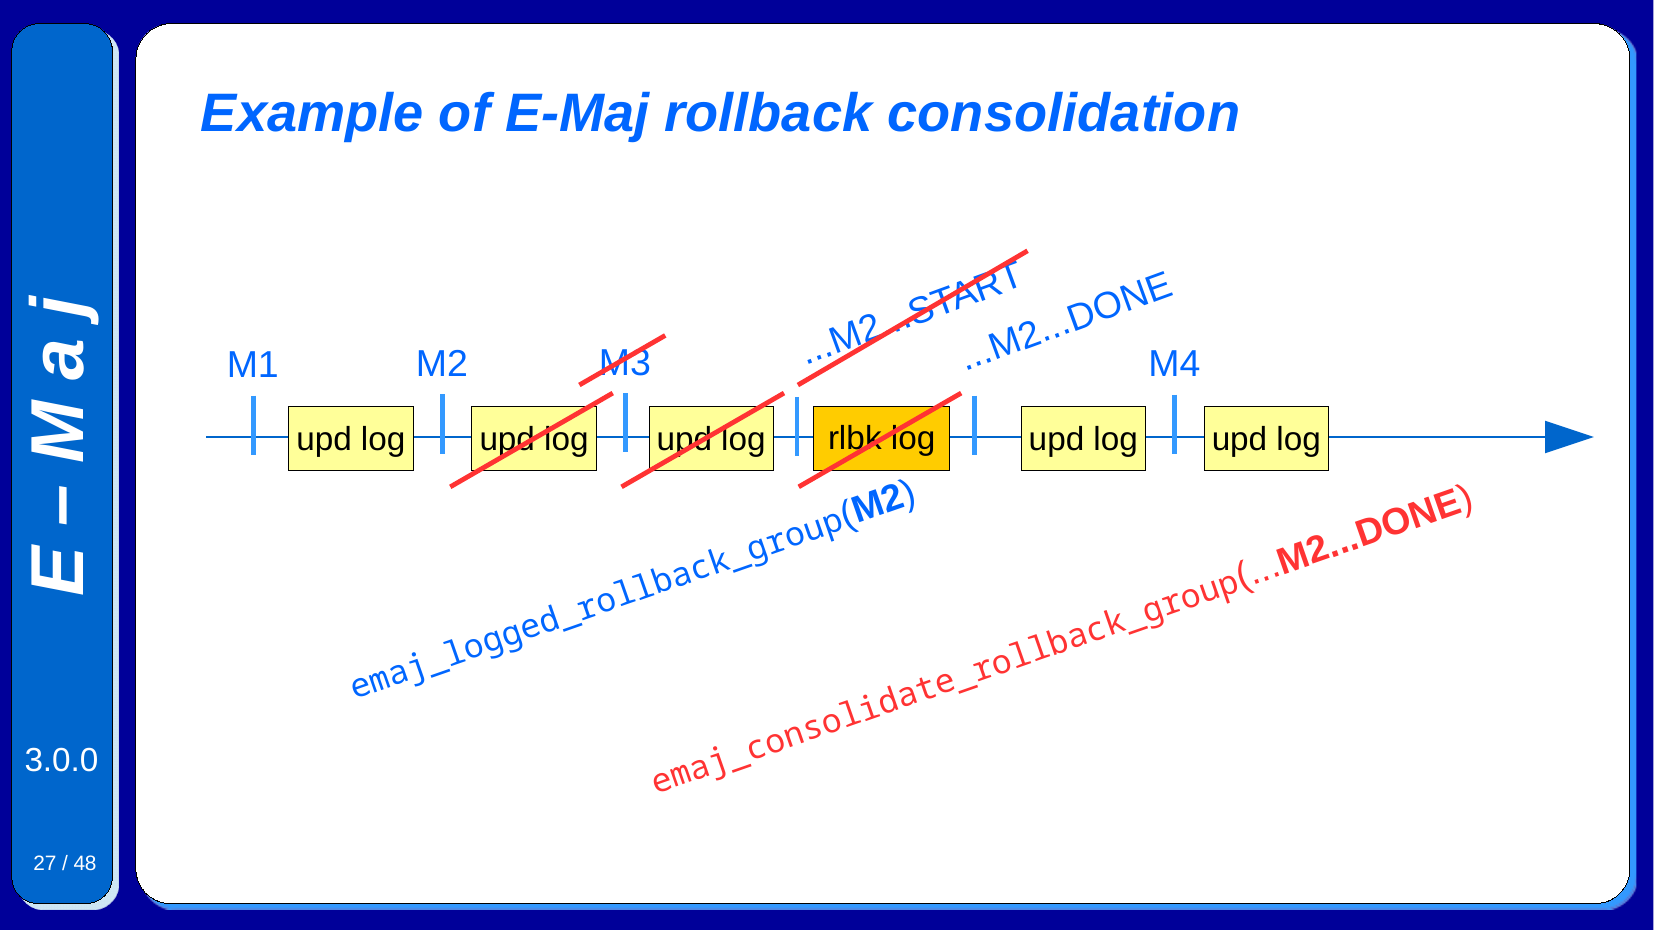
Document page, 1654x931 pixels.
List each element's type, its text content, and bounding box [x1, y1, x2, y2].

text_box upd log [288, 406, 414, 471]
text_box emaj_logged_rollback_group(M2) [326, 471, 941, 731]
text_box M1 [212, 336, 294, 394]
text_box upd log [1021, 406, 1146, 471]
title Example of E-Maj rollback consolidation [200, 34, 1575, 191]
text_box rlbk log [833, 406, 950, 471]
text_box rlbk log [813, 406, 932, 471]
text_box ...M2...DONE [937, 250, 1195, 391]
text_box M3 [584, 339, 666, 392]
text_box upd log [649, 406, 755, 467]
text_box upd log [1204, 406, 1329, 471]
text_box upd log [485, 406, 597, 471]
text_box ...M2...START [777, 241, 1046, 383]
text_box M4 [1133, 335, 1216, 393]
text_box M2 [401, 335, 483, 393]
text_box emaj_consolidate_rollback_group(...M2...DONE) [627, 462, 1499, 825]
text_box M3 [584, 334, 661, 378]
text_box upd log [656, 406, 774, 471]
text_box upd log [471, 406, 583, 471]
